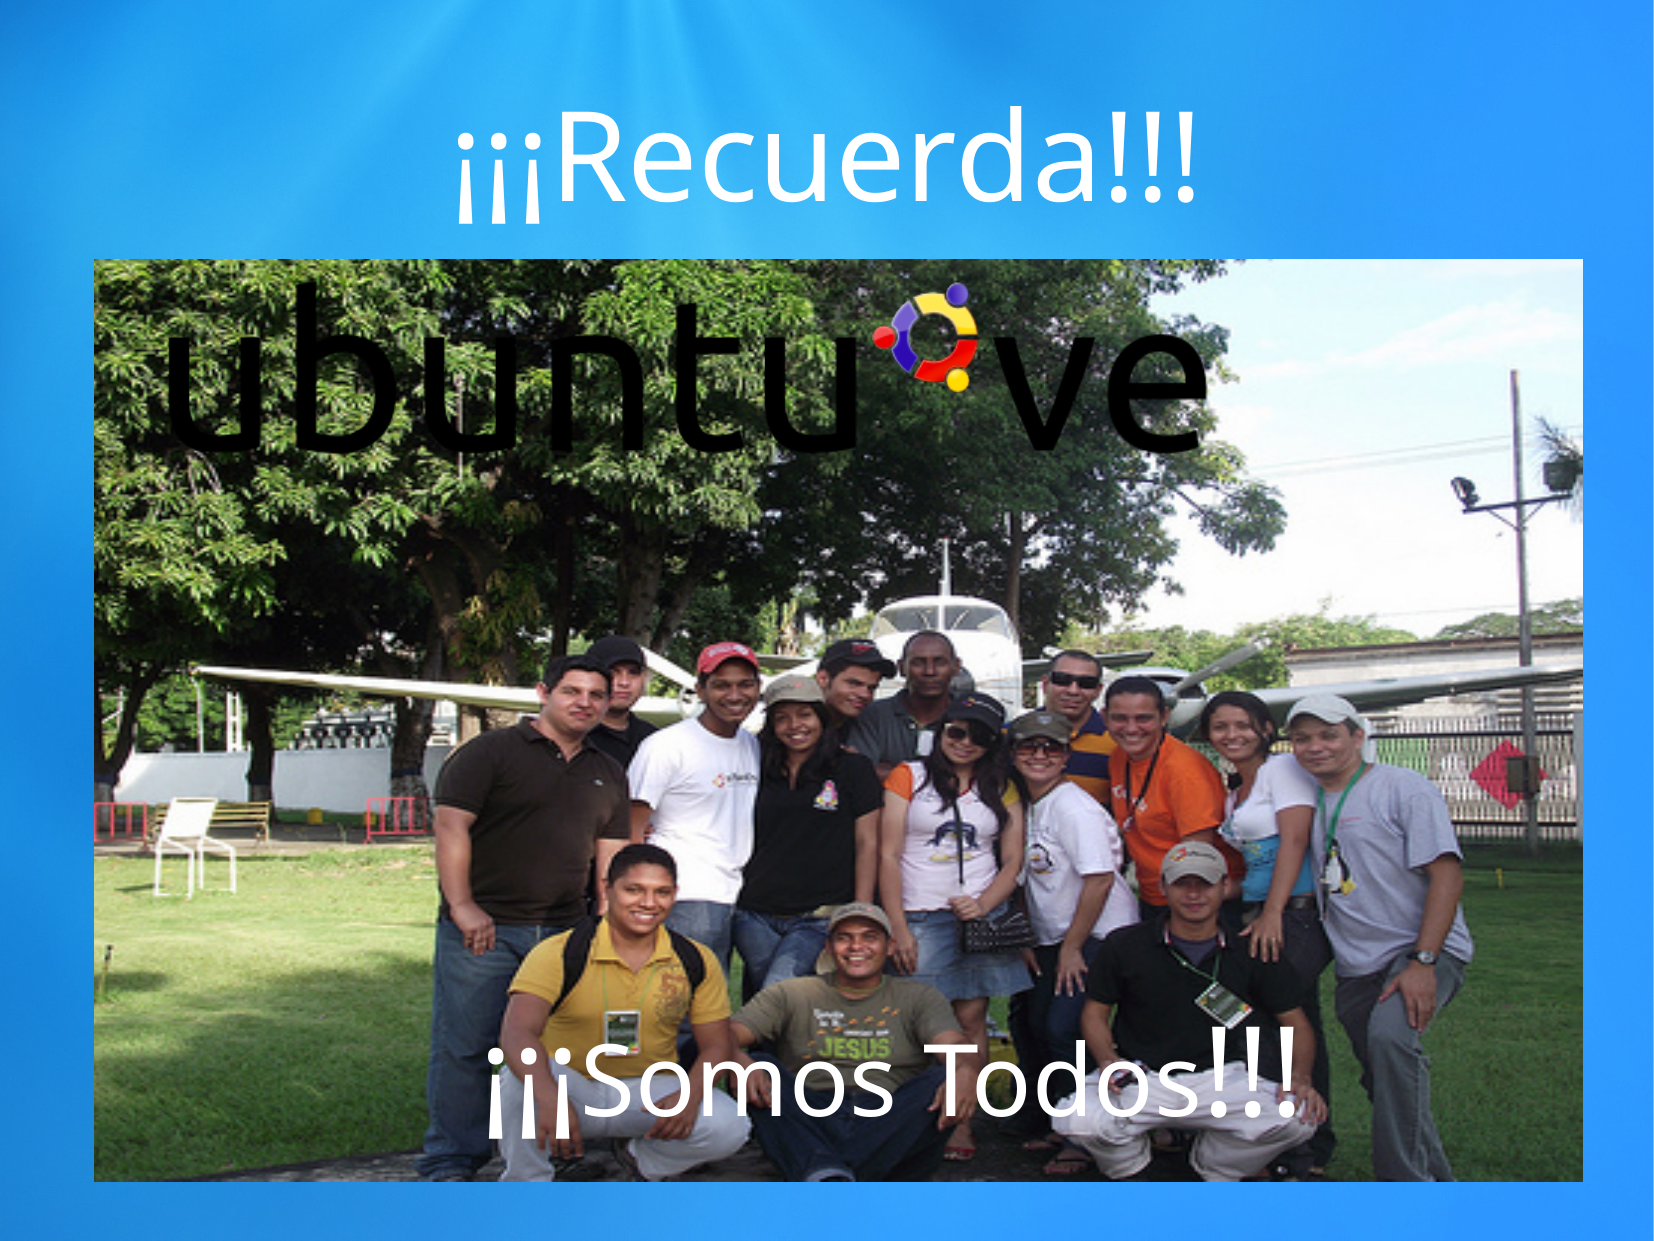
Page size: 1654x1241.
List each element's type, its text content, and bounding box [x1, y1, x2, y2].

title ¡¡¡Recuerda!!! [82, 49, 1571, 257]
text_box ¡¡¡Somos Todos!!! [283, 990, 1501, 1146]
picture [0, 0, 1654, 1241]
